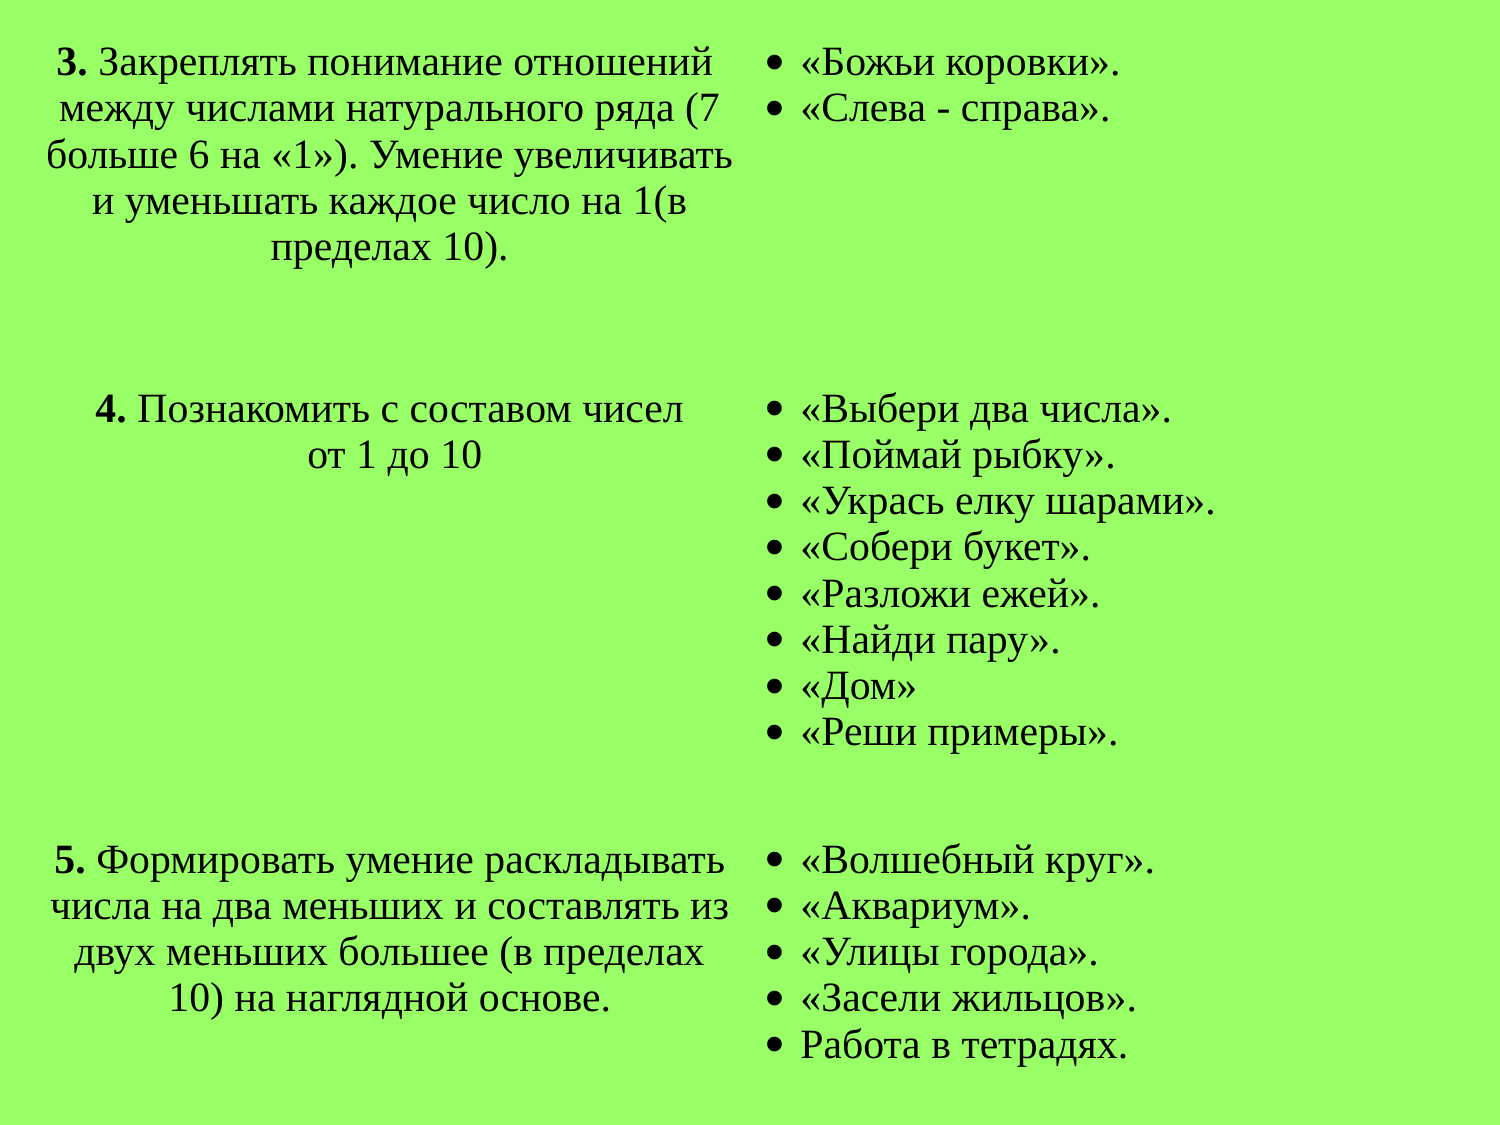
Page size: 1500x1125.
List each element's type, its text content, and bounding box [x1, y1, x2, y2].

table_cell «Волшебный круг». «Аквариум». «Улицы города». «Засели жильцов». Работа в тетрадях. [750, 828, 1471, 1082]
table_cell 5. Формировать умение раскладывать числа на два меньших и составлять из двух меньших большее (в пределах 10) на наглядной основе. [29, 828, 750, 1082]
table_cell «Выбери два числа». «Поймай рыбку». «Укрась елку шарами». «Собери букет». «Разложи ежей». «Найди пару». «Дом» «Реши примеры». [750, 377, 1471, 828]
table_cell 4. Познакомить с составом чисел от 1 до 10 [29, 377, 750, 828]
table_header «Божьи коровки». «Слева - справа». [750, 31, 1471, 377]
table_header 3. Закреплять понимание отношений между числами натурального ряда (7 больше 6 на «1»). Умение увеличивать и уменьшать каждое число на 1(в пределах 10). [29, 31, 750, 377]
